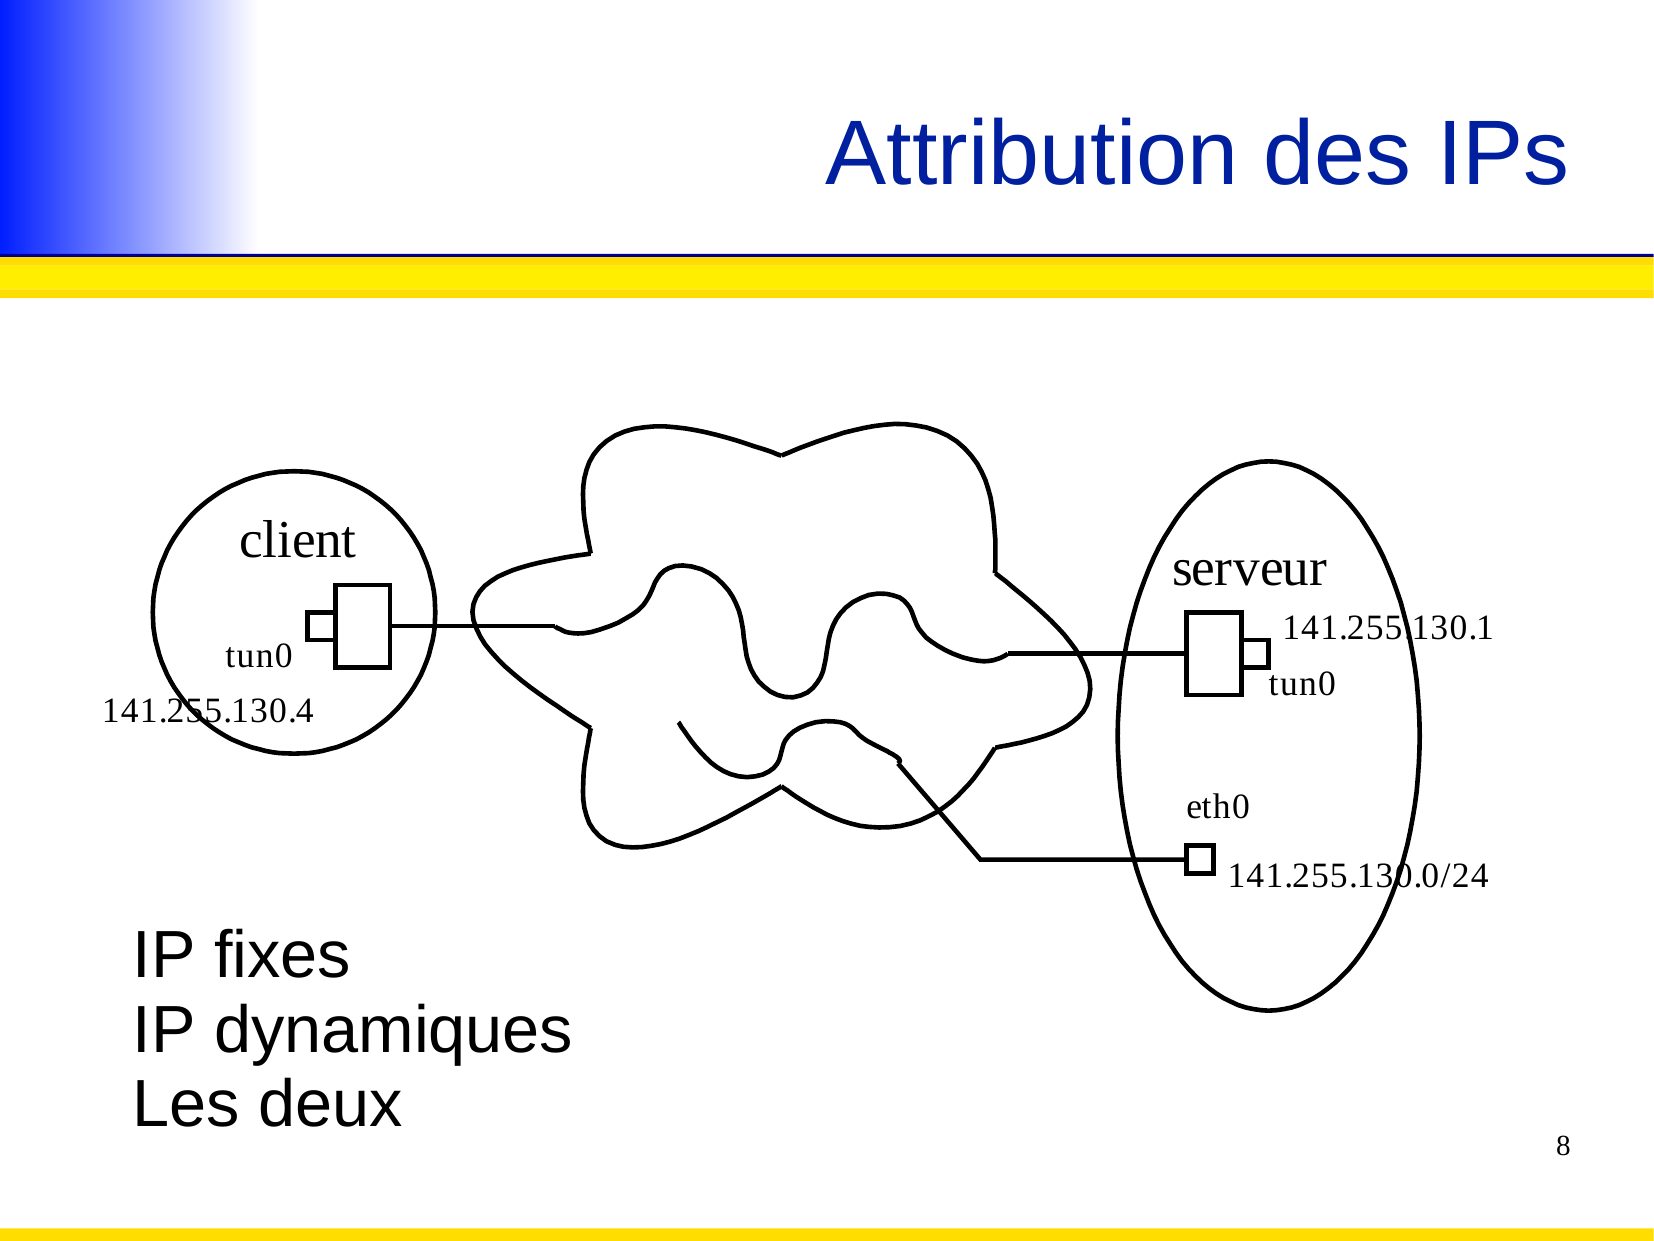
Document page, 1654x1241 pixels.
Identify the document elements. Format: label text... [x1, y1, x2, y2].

text_box IP fixes IP dynamiques Les deux [118, 909, 1069, 1149]
picture [82, 405, 1571, 1028]
title Attribution des IPs [372, 49, 1571, 257]
